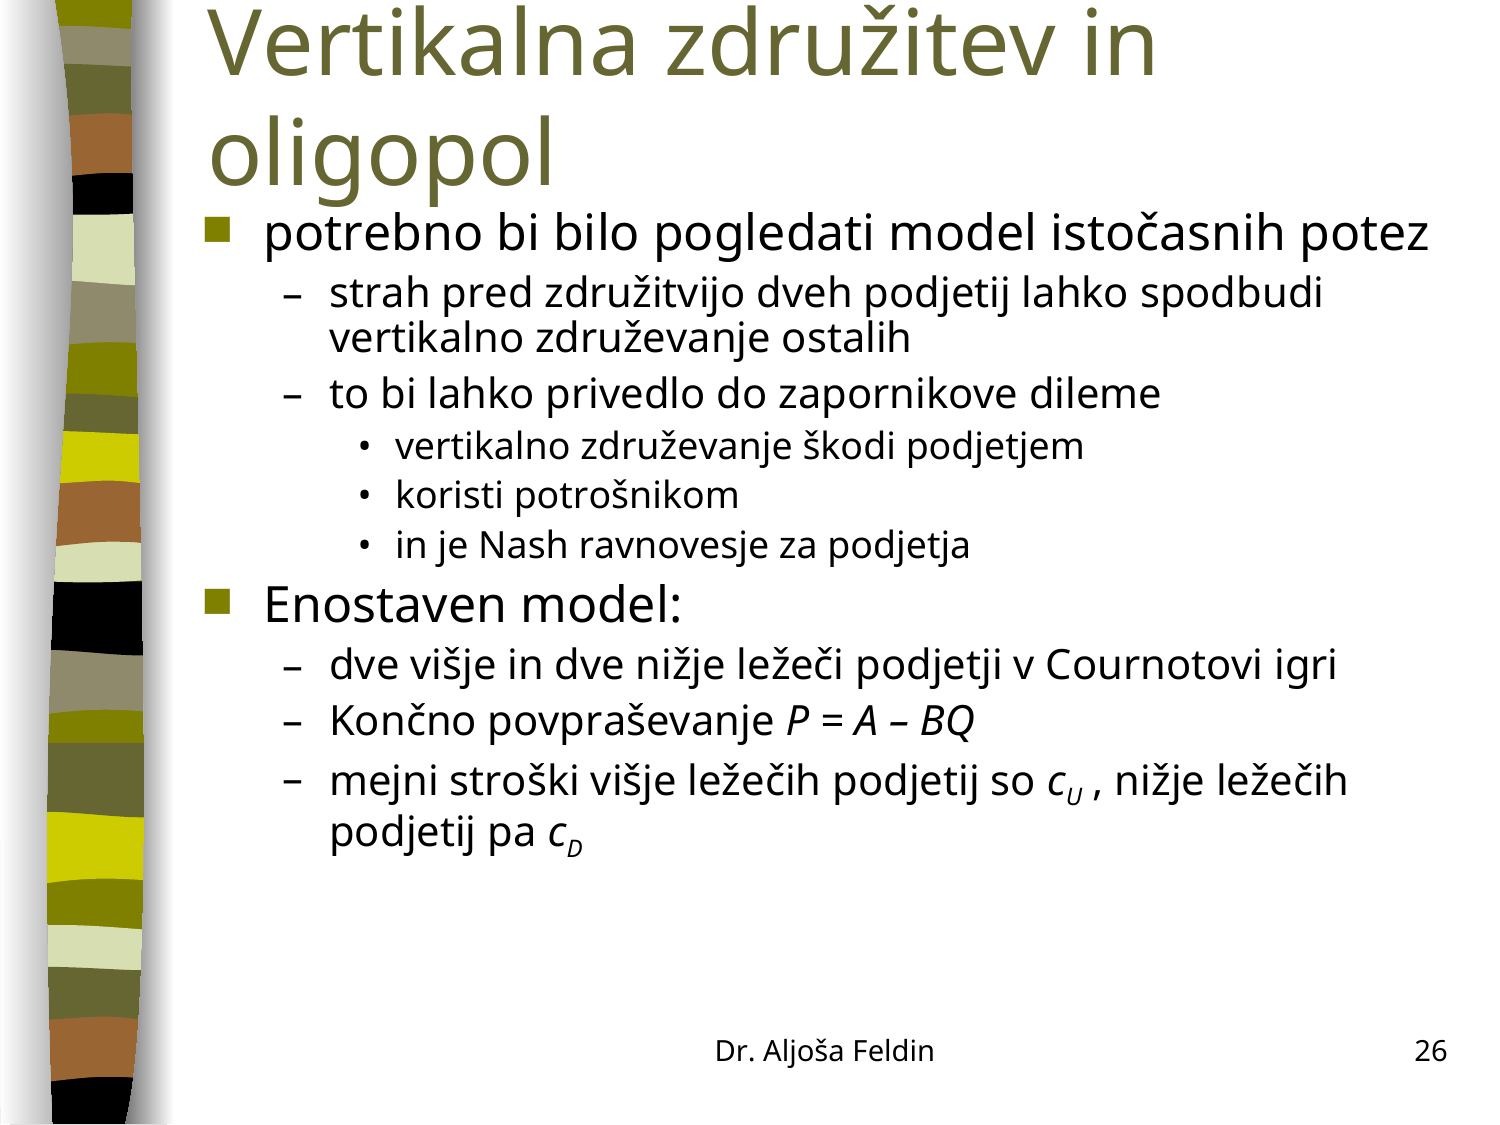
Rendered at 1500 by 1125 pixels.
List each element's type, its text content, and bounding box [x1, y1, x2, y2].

text_box Dr. Aljoša Feldin [587, 1025, 1063, 1101]
text_box <number> [1149, 1025, 1463, 1101]
list potrebno bi bilo pogledati model istočasnih potez strah pred združitvijo dveh podjetij lahko spodbudi vertikalno združevanje ostalih to bi lahko privedlo do zapornikove dileme vertikalno združevanje škodi podjetjem koristi potrošnikom in je Nash ravnovesje za podjetja Enostaven model: dve višje in dve nižje ležeči podjetji v Cournotovi igri Končno povpraševanje P = A – BQ mejni stroški višje ležečih podjetij so cU , nižje ležečih podjetij pa cD [192, 200, 1468, 876]
title Vertikalna združitev in oligopol [192, 0, 1468, 188]
